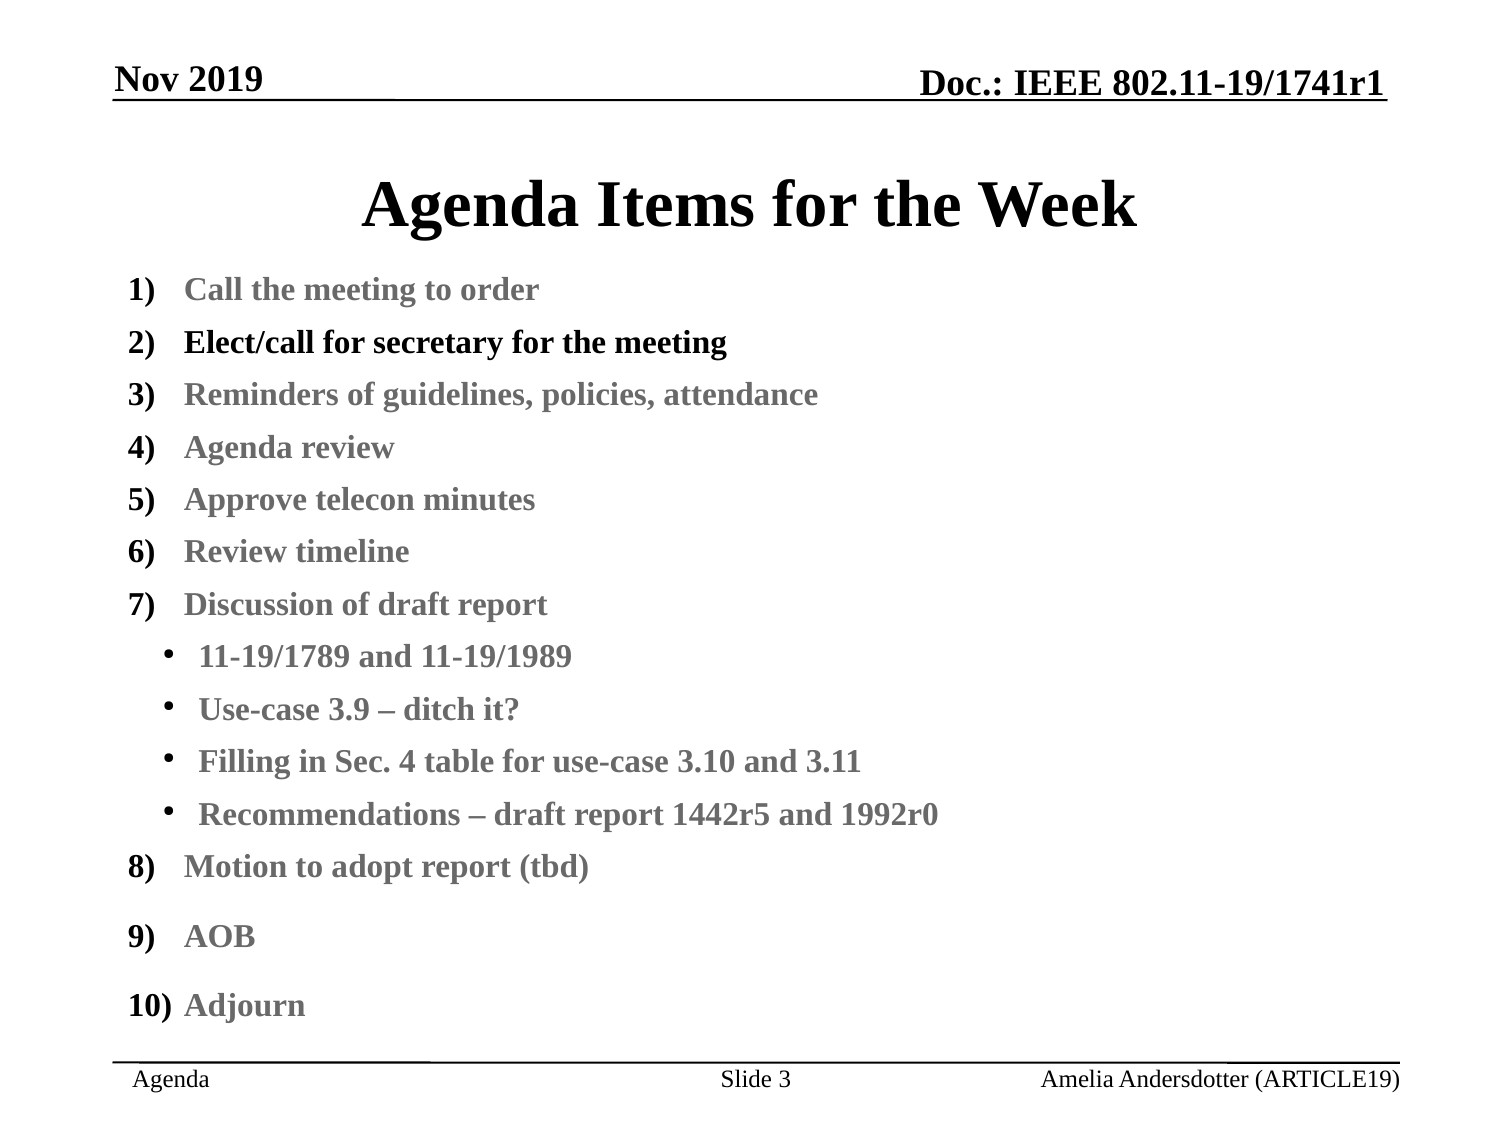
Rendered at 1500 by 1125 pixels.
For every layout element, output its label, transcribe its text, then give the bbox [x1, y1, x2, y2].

text_box Slide <number> [712, 1062, 799, 1122]
text_box Nov 2019 [114, 54, 422, 99]
text_box Call the meeting to order Elect/call for secretary for the meeting Reminders of guidelines, policies, attendance Agenda review Approve telecon minutes Review timeline Discussion of draft report 11-19/1789 and 11-19/1989 Use-case 3.9 – ditch it? Filling in Sec. 4 table for use-case 3.10 and 3.11 Recommendations – draft report 1442r5 and 1992r0 Motion to adopt report (tbd) AOB Adjourn [112, 287, 1387, 1040]
text_box Agenda Items for the Week [112, 112, 1387, 287]
text_box Amelia Andersdotter (ARTICLE19) [878, 1062, 1401, 1092]
